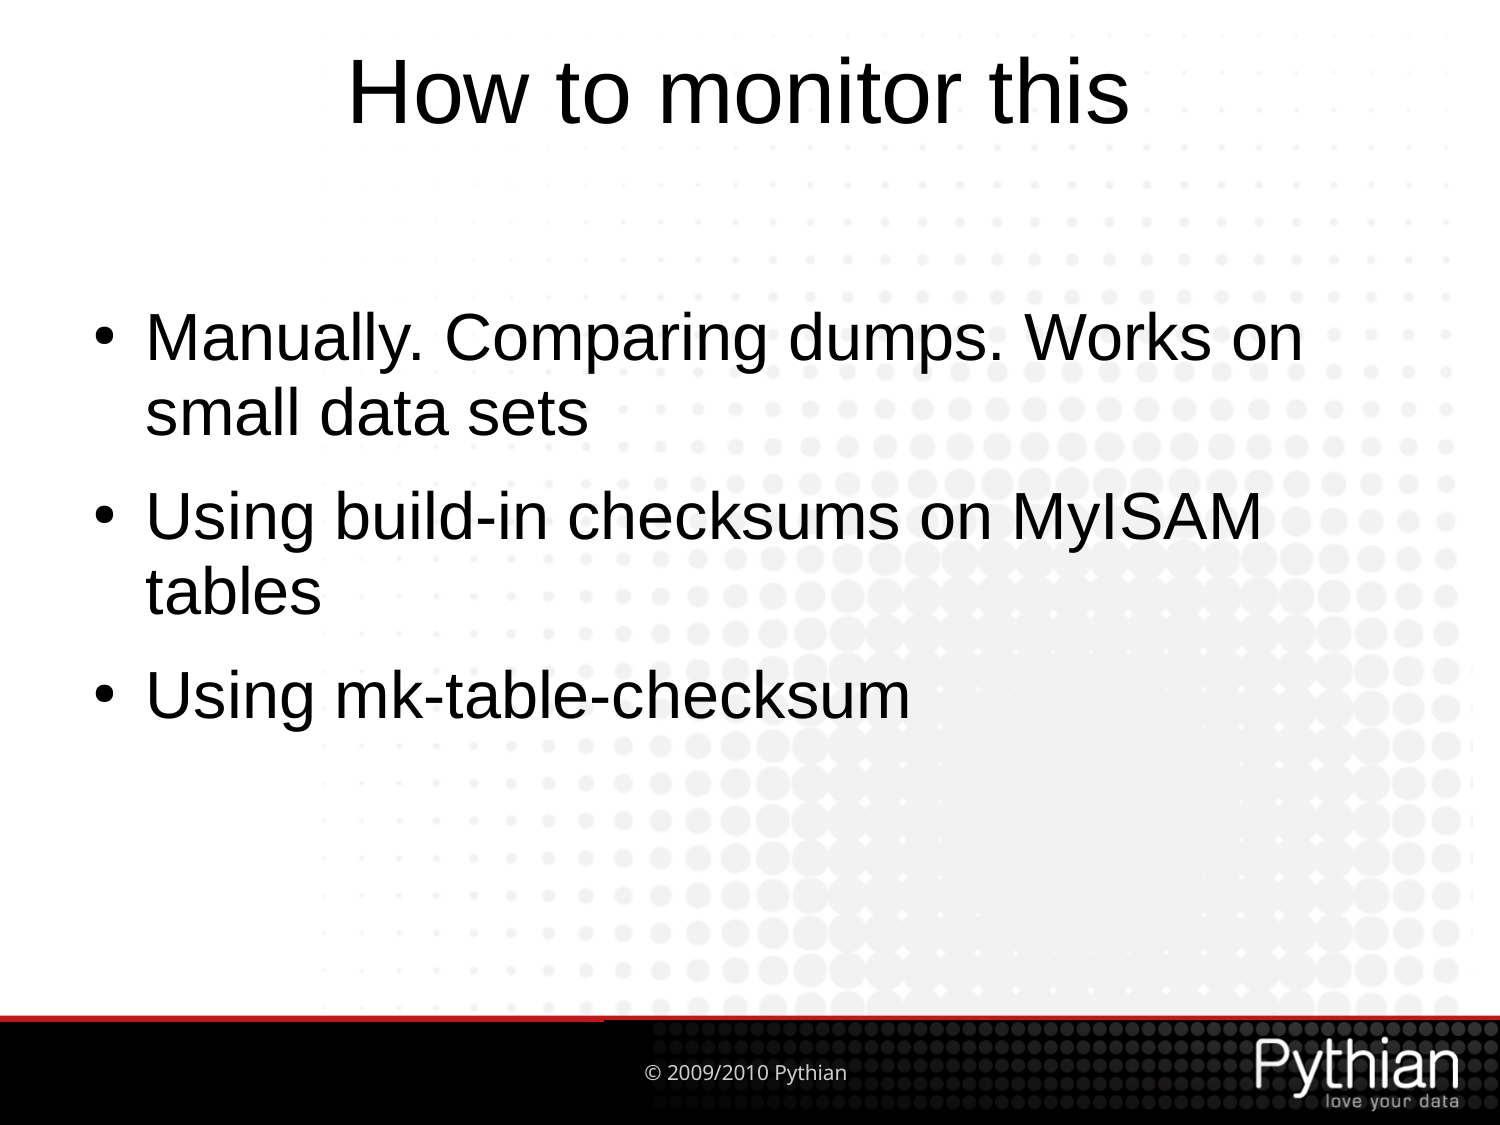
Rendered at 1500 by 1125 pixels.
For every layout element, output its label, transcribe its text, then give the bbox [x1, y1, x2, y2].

picture [314, 32, 1473, 1015]
title How to monitor this [72, 36, 1407, 147]
list Manually. Comparing dumps. Works on small data sets Using build-in checksums on MyISAM tables Using mk-table-checksum [75, 299, 1426, 1013]
picture [604, 1020, 1500, 1125]
